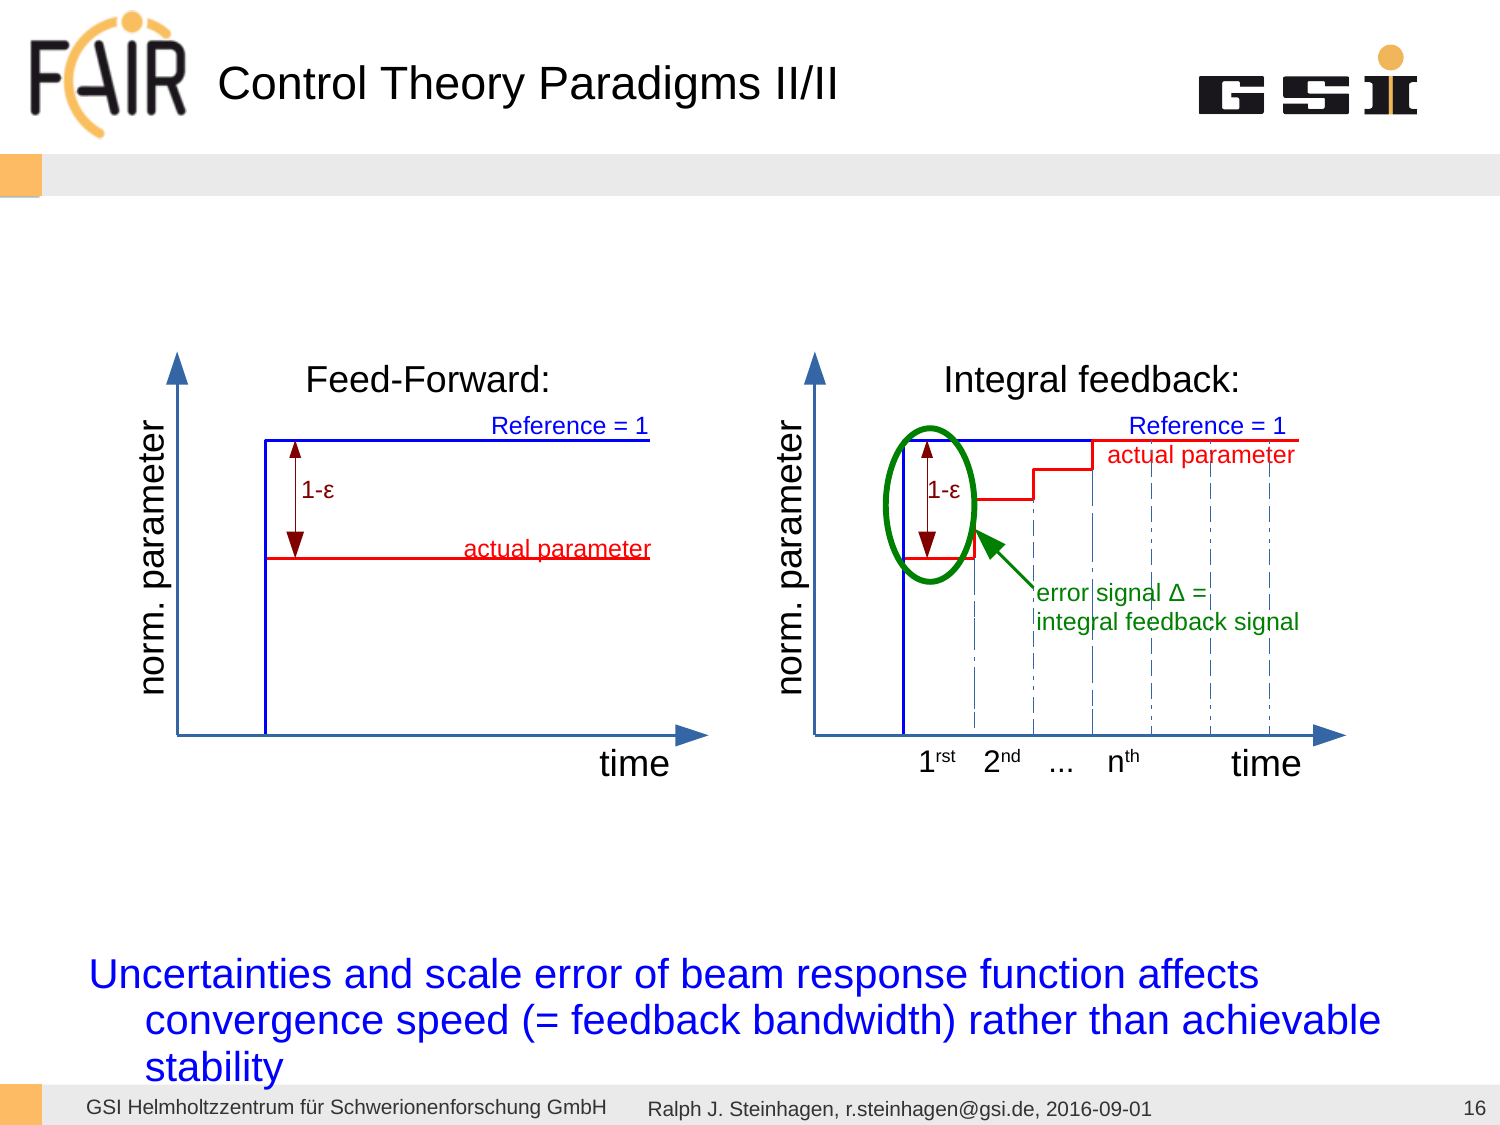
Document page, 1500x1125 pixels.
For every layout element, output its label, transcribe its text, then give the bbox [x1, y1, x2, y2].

text_box 2nd [968, 737, 1033, 787]
text_box 1-ε [912, 468, 971, 512]
text_box time [1216, 735, 1317, 793]
text_box Reference = 1 [476, 404, 665, 448]
text_box norm. parameter [759, 376, 817, 712]
list Uncertainties and scale error of beam response function affects convergence speed (= feedback bandwidth) rather than achievable stability [88, 950, 1438, 1125]
text_box ... [1033, 737, 1090, 787]
text_box 1rst [903, 737, 968, 787]
text_box time [584, 735, 685, 793]
picture [1197, 42, 1419, 117]
text_box actual parameter [1092, 433, 1311, 476]
text_box Feed-Forward: [290, 351, 566, 409]
text_box error signal Δ = integral feedback signal [1021, 571, 1322, 643]
picture [30, 9, 187, 141]
title Control Theory Paradigms II/II [217, 20, 1180, 147]
text_box actual parameter [448, 527, 667, 571]
text_box norm. parameter [122, 376, 179, 712]
text_box 1-ε [286, 468, 350, 512]
text_box Integral feedback: [928, 351, 1256, 409]
text_box nth [1092, 737, 1155, 787]
text_box Reference = 1 [1114, 404, 1303, 433]
